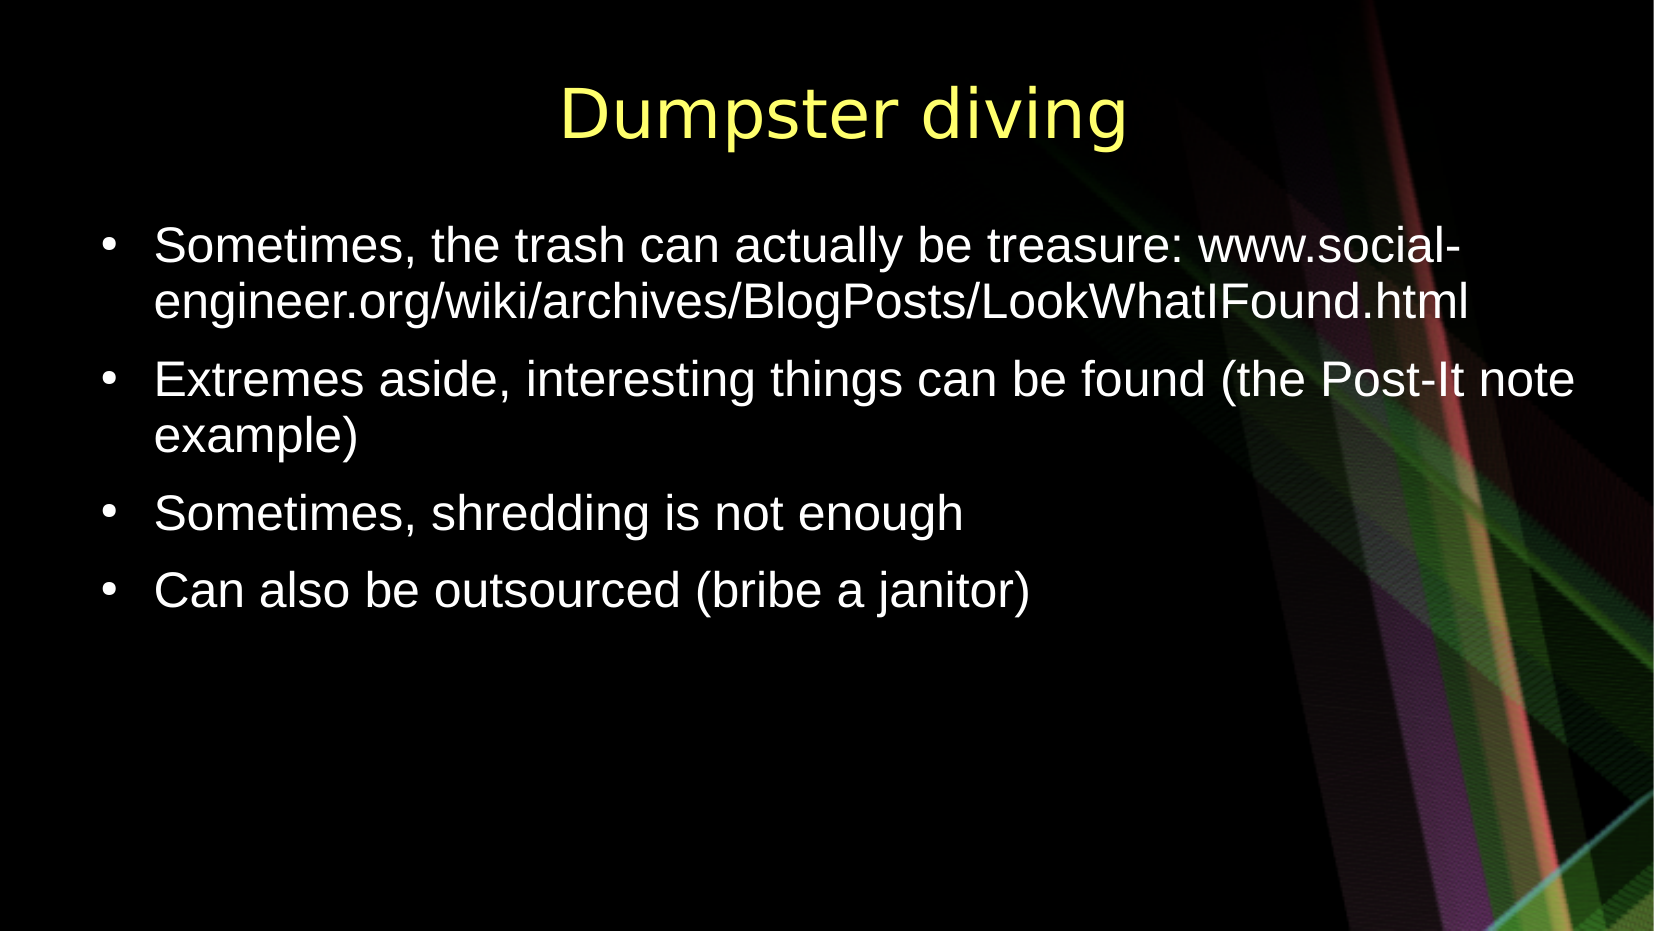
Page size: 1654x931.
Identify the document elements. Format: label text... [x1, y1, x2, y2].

picture [0, 0, 1654, 931]
list Sometimes, the trash can actually be treasure: www.social-engineer.org/wiki/archives/BlogPosts/LookWhatIFound.html Extremes aside, interesting things can be found (the Post-It note example) Sometimes, shredding is not enough Can also be outsourced (bribe a janitor) [82, 217, 1607, 898]
title Dumpster diving [82, 37, 1607, 193]
